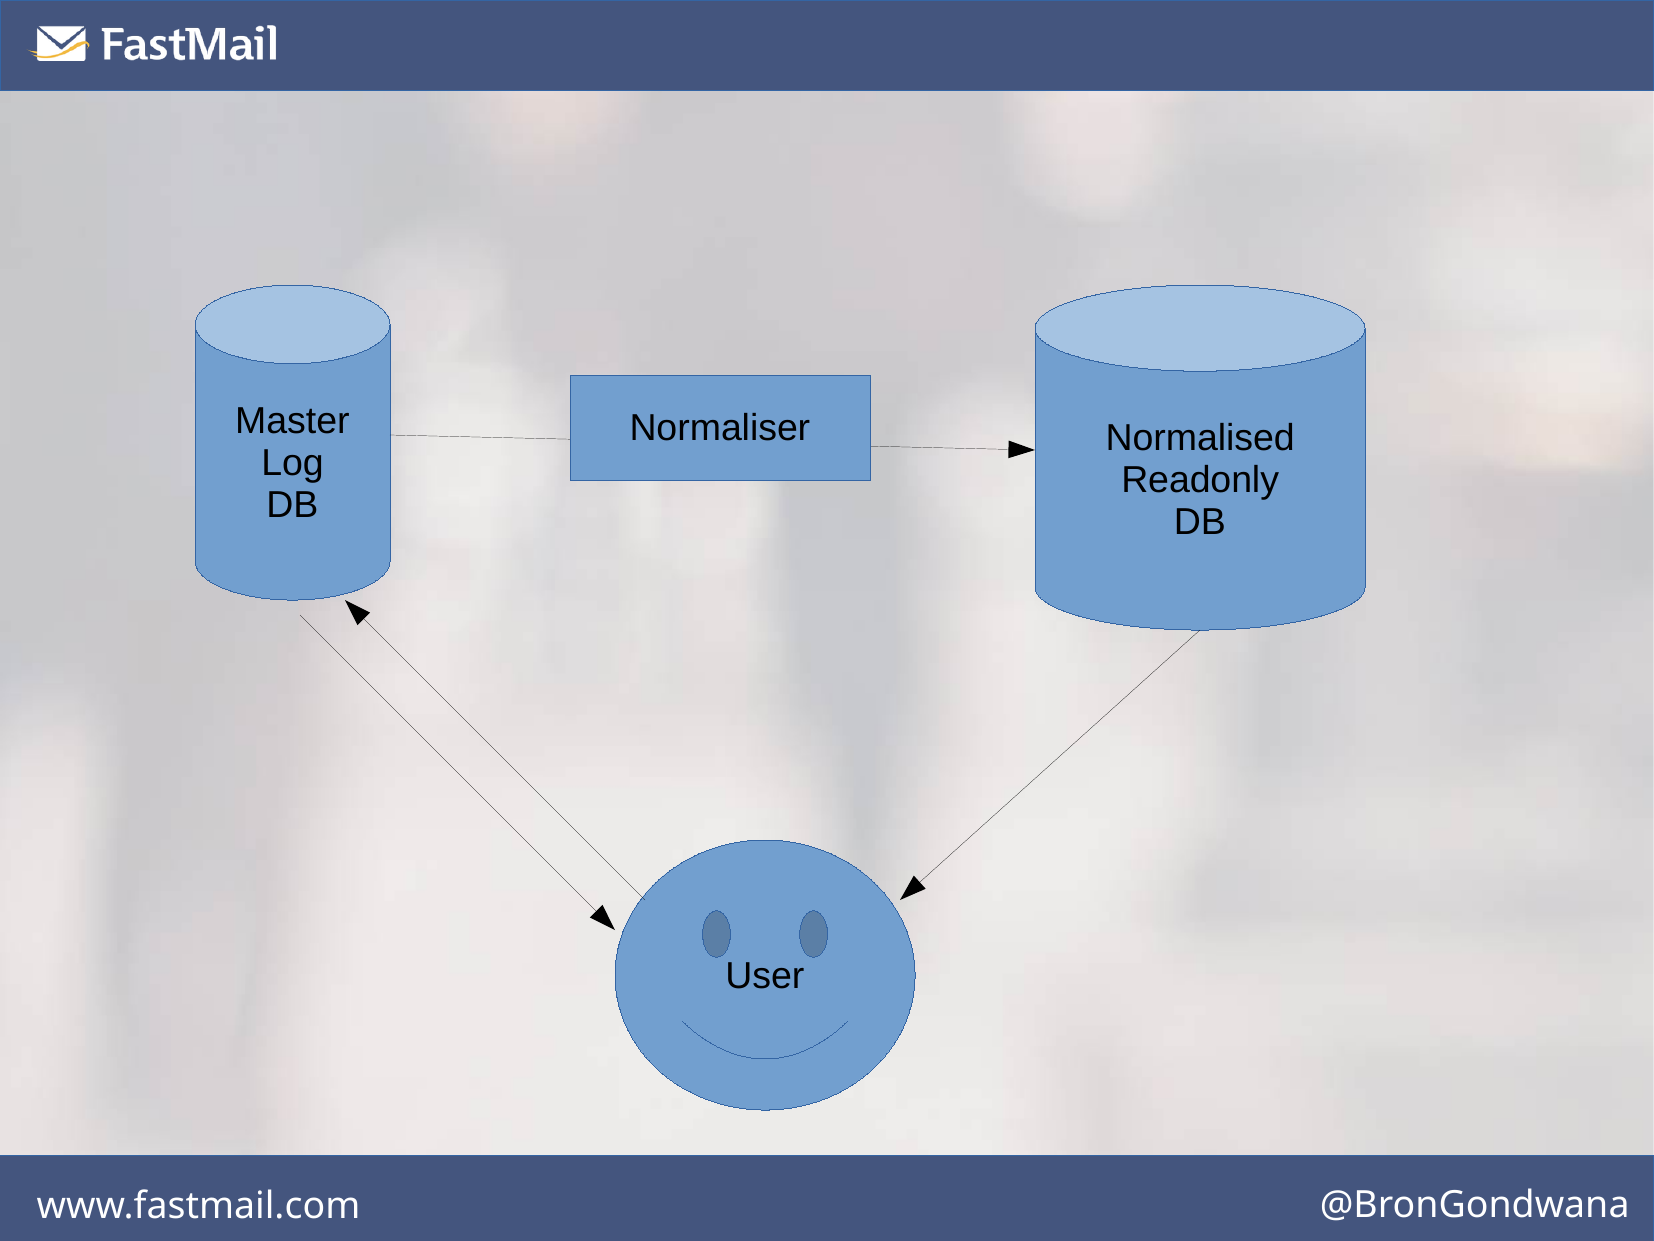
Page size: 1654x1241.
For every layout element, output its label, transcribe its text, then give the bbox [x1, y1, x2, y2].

text_box User [615, 840, 916, 1111]
text_box Normaliser [570, 375, 871, 481]
picture [26, 8, 302, 78]
text_box Normalised Readonly DB [1035, 329, 1366, 631]
picture [0, 91, 1654, 1155]
text_box Master Log DB [195, 325, 391, 601]
